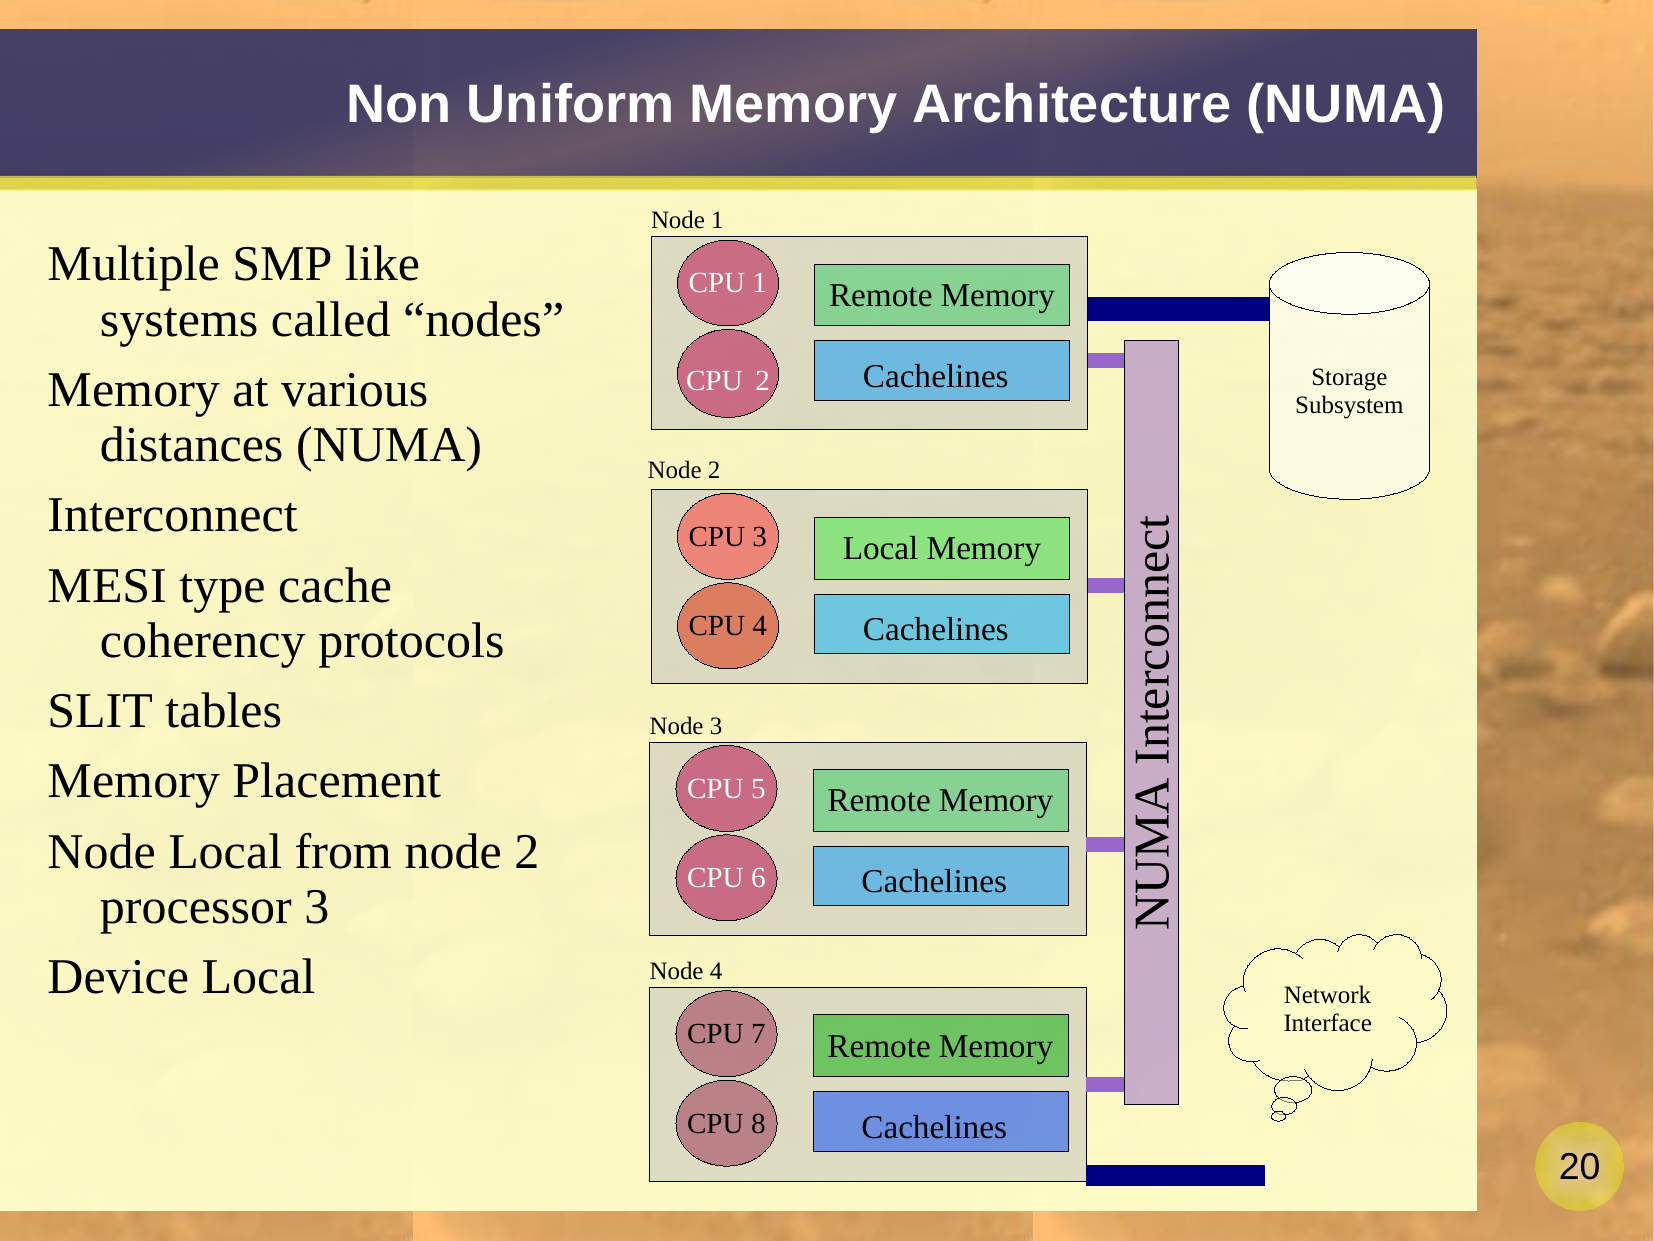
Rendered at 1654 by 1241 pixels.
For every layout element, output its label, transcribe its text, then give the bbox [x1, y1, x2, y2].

text_box CPU 6 [675, 834, 778, 921]
text_box CPU 7 [675, 990, 778, 1077]
text_box Node 3 [649, 712, 806, 774]
text_box CPU 3 [677, 518, 779, 580]
text_box Node 2 [647, 456, 787, 518]
text_box CPU 1 [677, 268, 779, 326]
text_box Remote Memory [814, 264, 1070, 326]
text_box Cachelines [813, 1091, 1069, 1152]
text_box [651, 489, 1088, 684]
text_box Cachelines [814, 594, 1070, 654]
text_box CPU 8 [675, 1080, 778, 1167]
text_box [649, 742, 1087, 936]
title Non Uniform Memory Architecture (NUMA) [29, 59, 1447, 148]
picture [0, 0, 1654, 1241]
text_box Remote Memory [813, 769, 1069, 832]
text_box Remote Memory [813, 1014, 1069, 1077]
text_box Multiple SMP like systems called “nodes” Memory at various distances (NUMA) Interconnect MESI type cache coherency protocols SLIT tables Memory Placement Node Local from node 2 processor 3 Device Local [29, 236, 591, 1152]
text_box NUMA Interconnect [1124, 340, 1179, 1105]
text_box Storage Subsystem [1269, 287, 1430, 500]
text_box Node 1 [651, 206, 784, 268]
text_box Cachelines [814, 340, 1070, 401]
text_box Node 4 [649, 957, 723, 1019]
text_box CPU 4 [677, 582, 779, 669]
text_box Local Memory [814, 517, 1070, 580]
text_box CPU 2 [677, 329, 779, 418]
text_box [651, 236, 1088, 430]
text_box CPU 5 [675, 774, 778, 832]
text_box Cachelines [813, 846, 1069, 906]
text_box Network Interface [1223, 934, 1447, 1122]
text_box [649, 987, 1087, 1182]
